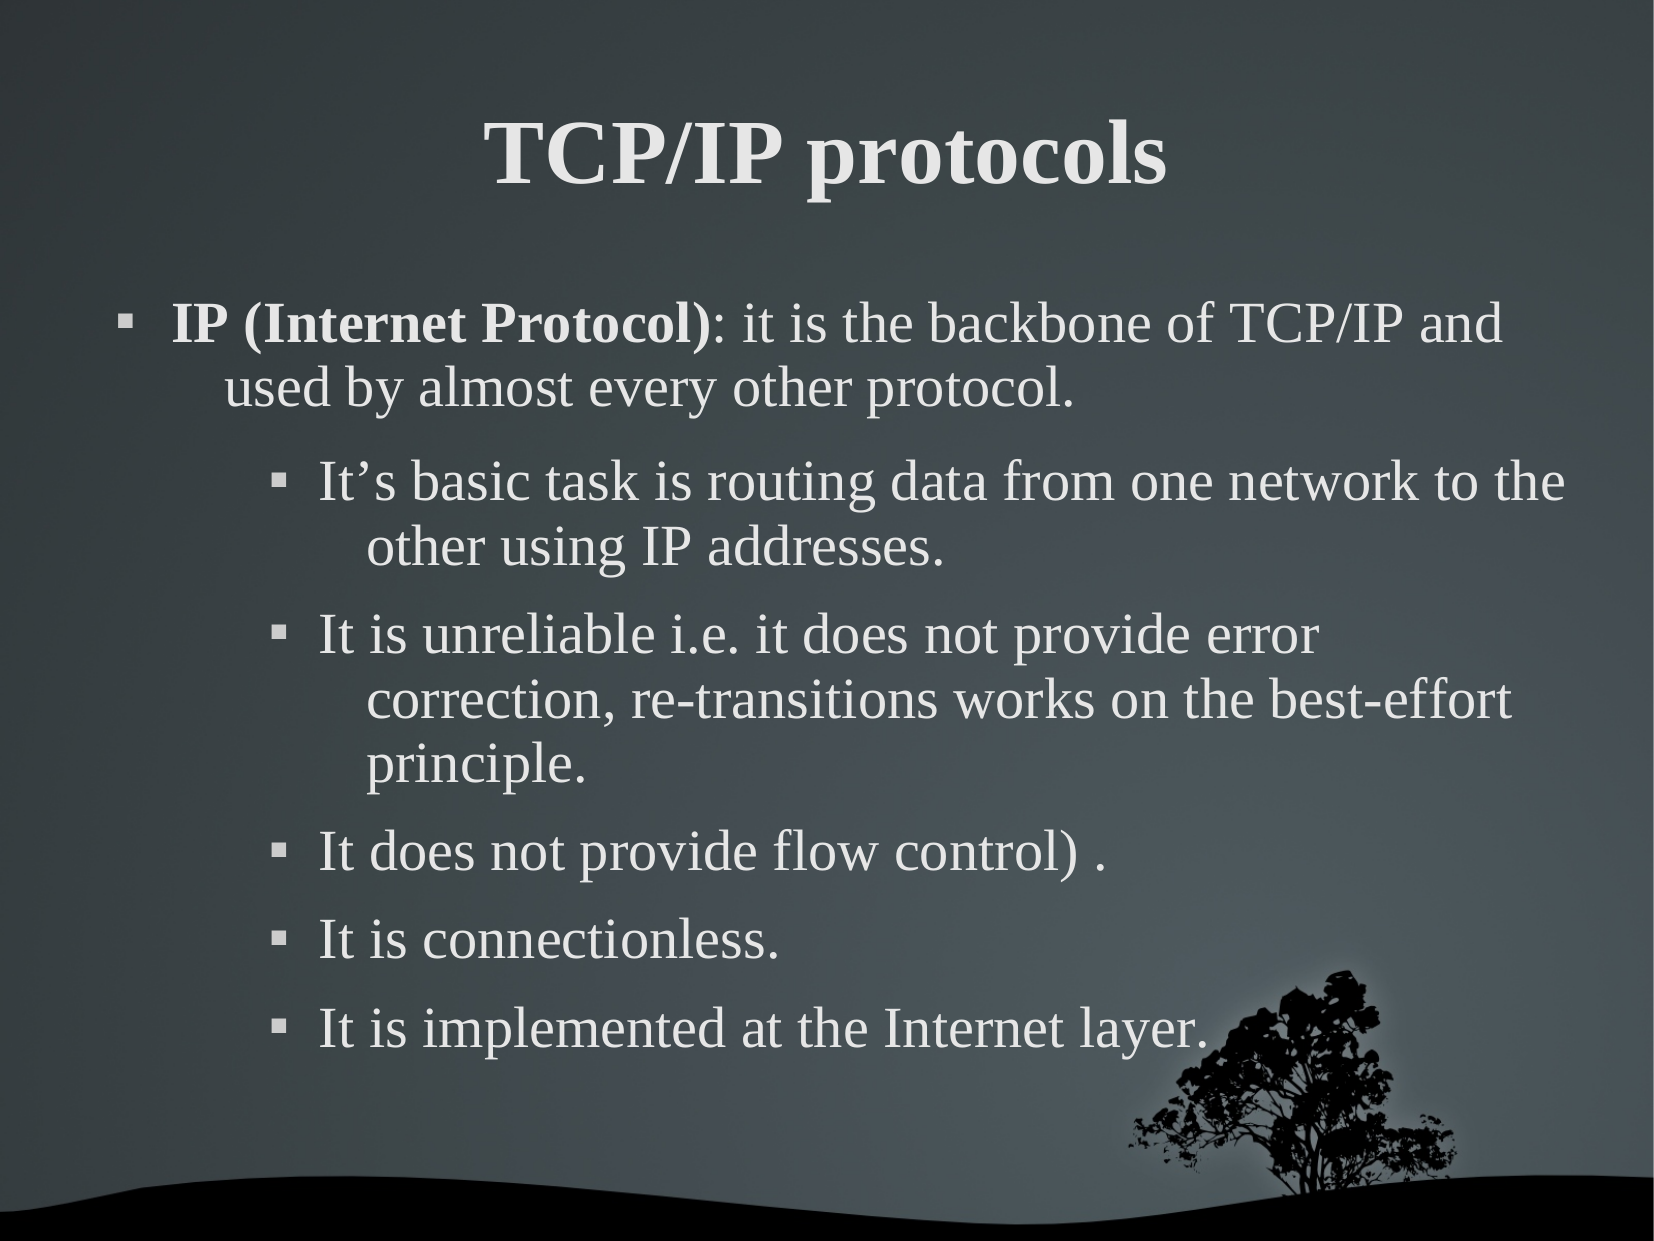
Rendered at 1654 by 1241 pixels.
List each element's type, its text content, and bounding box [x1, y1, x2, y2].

picture [0, 0, 1654, 1241]
list IP (Internet Protocol): it is the backbone of TCP/IP and used by almost every other protocol. It’s basic task is routing data from one network to the other using IP addresses. It is unreliable i.e. it does not provide error correction, re-transitions works on the best-effort principle. It does not provide flow control) . It is connectionless. It is implemented at the Internet layer. [82, 290, 1571, 1125]
title TCP/IP protocols [82, 49, 1571, 257]
